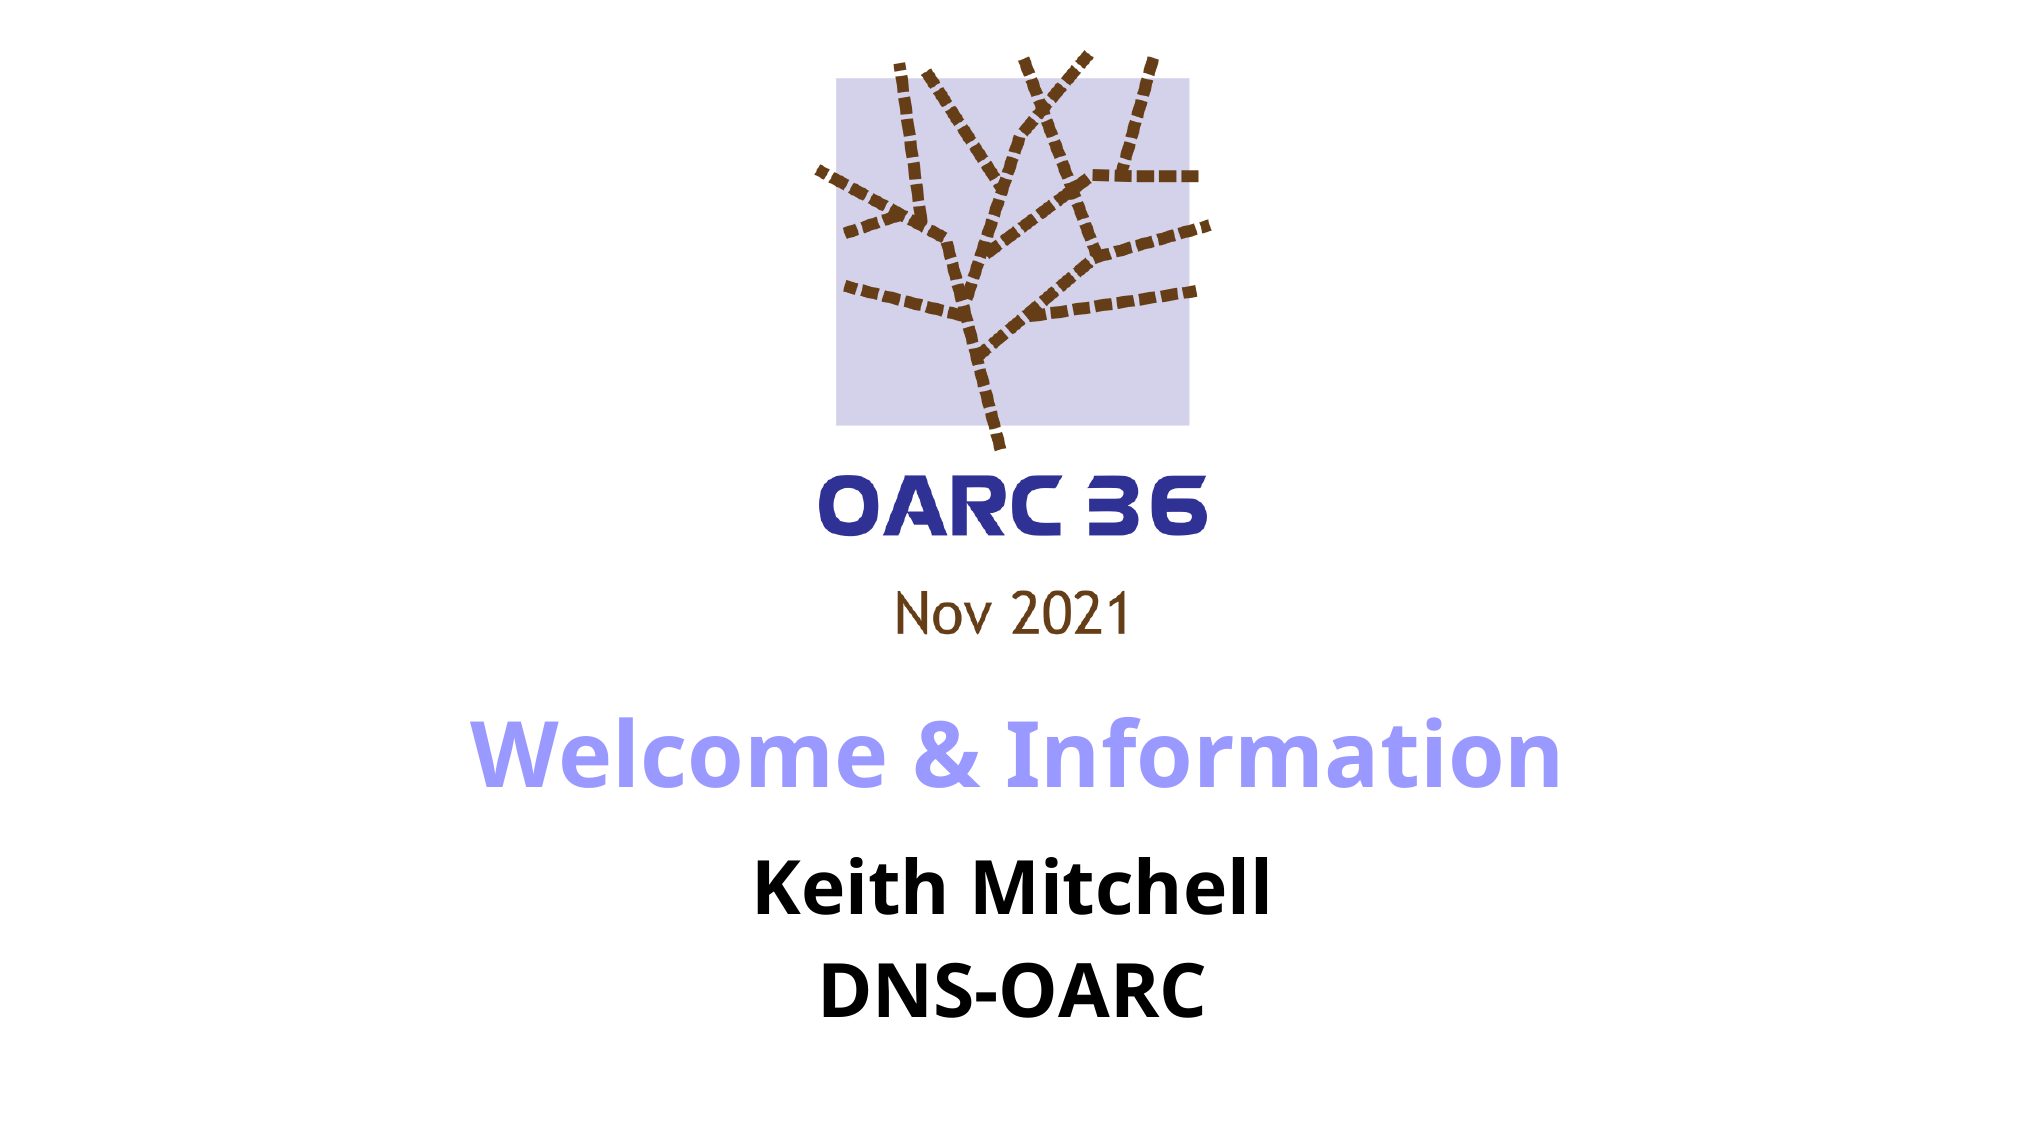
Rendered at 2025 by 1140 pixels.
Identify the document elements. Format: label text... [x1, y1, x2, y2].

text_box Welcome & Information [454, 570, 1581, 819]
text_box Keith Mitchell DNS-OARC [678, 826, 1347, 1047]
picture [797, 7, 1228, 683]
